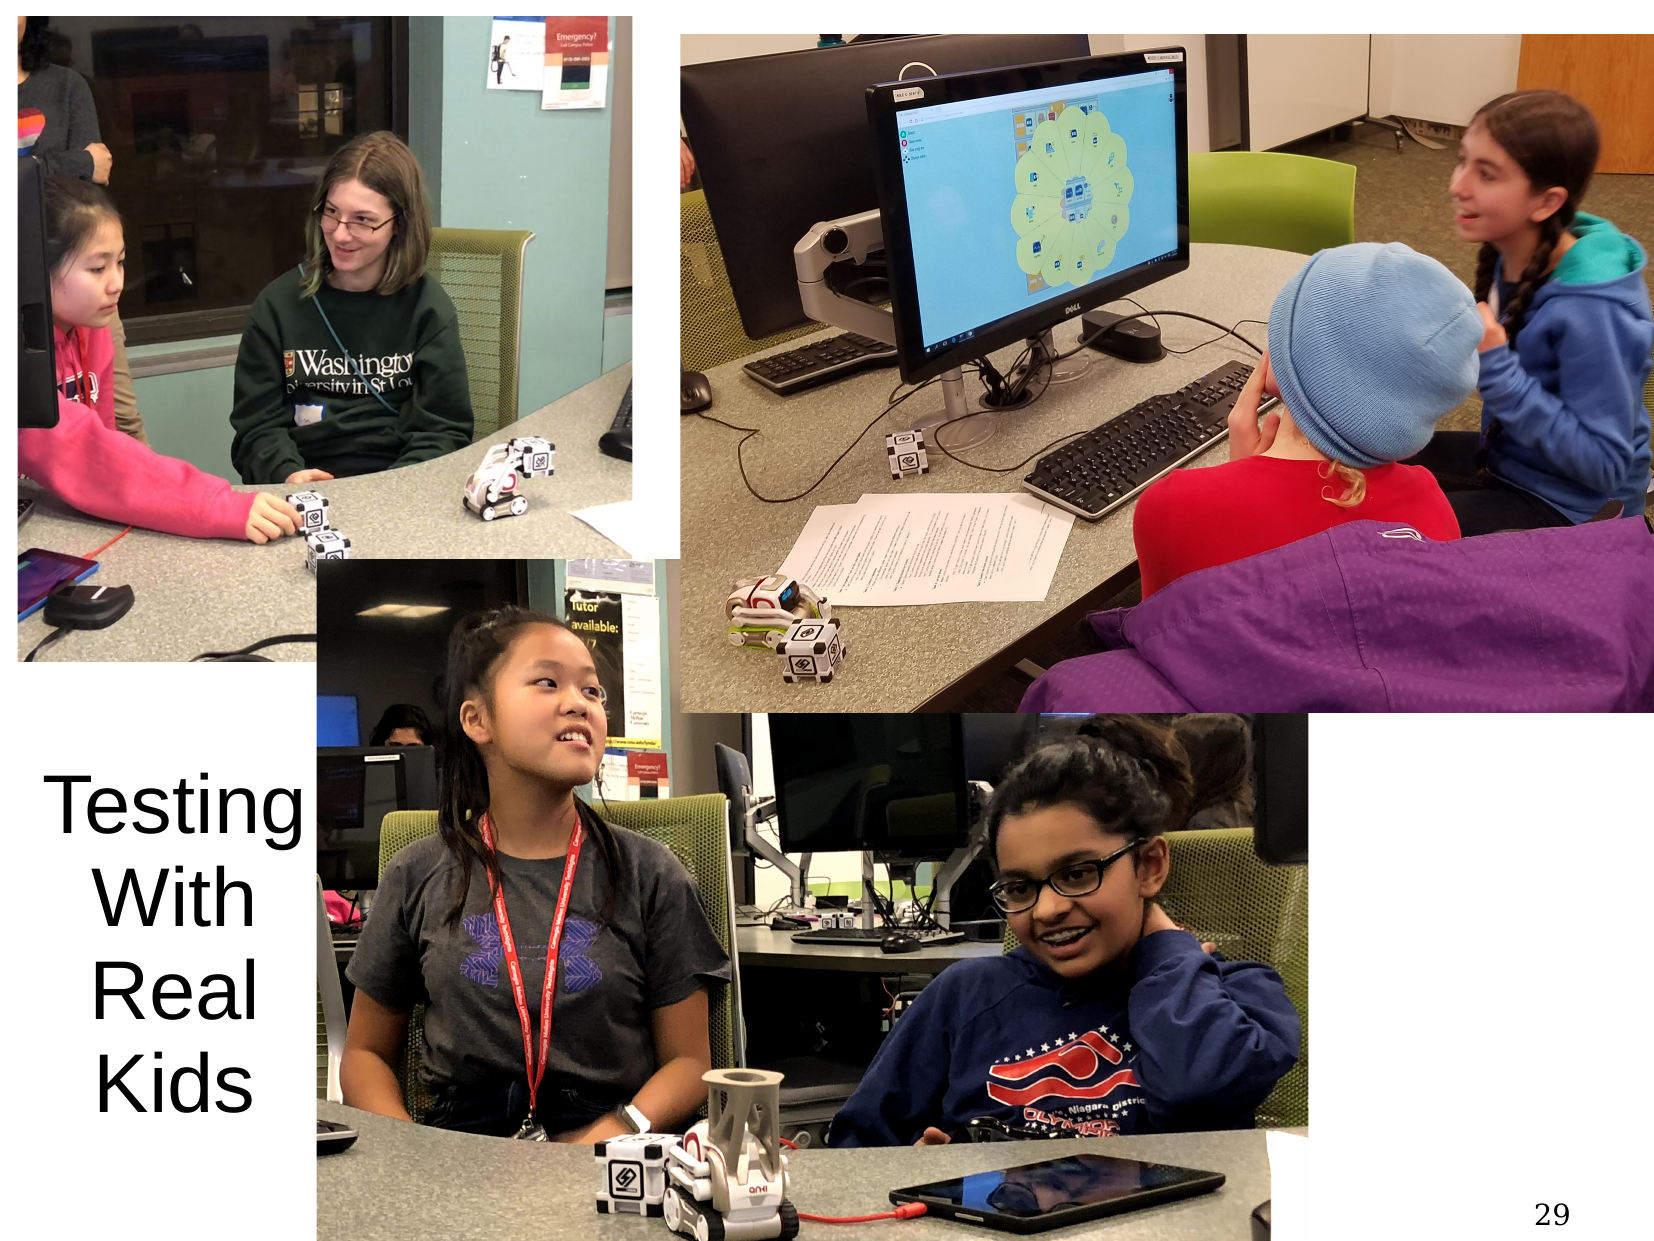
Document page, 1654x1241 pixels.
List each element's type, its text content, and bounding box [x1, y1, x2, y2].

picture [17, 16, 1654, 1241]
text_box Testing With Real Kids [28, 750, 322, 1138]
